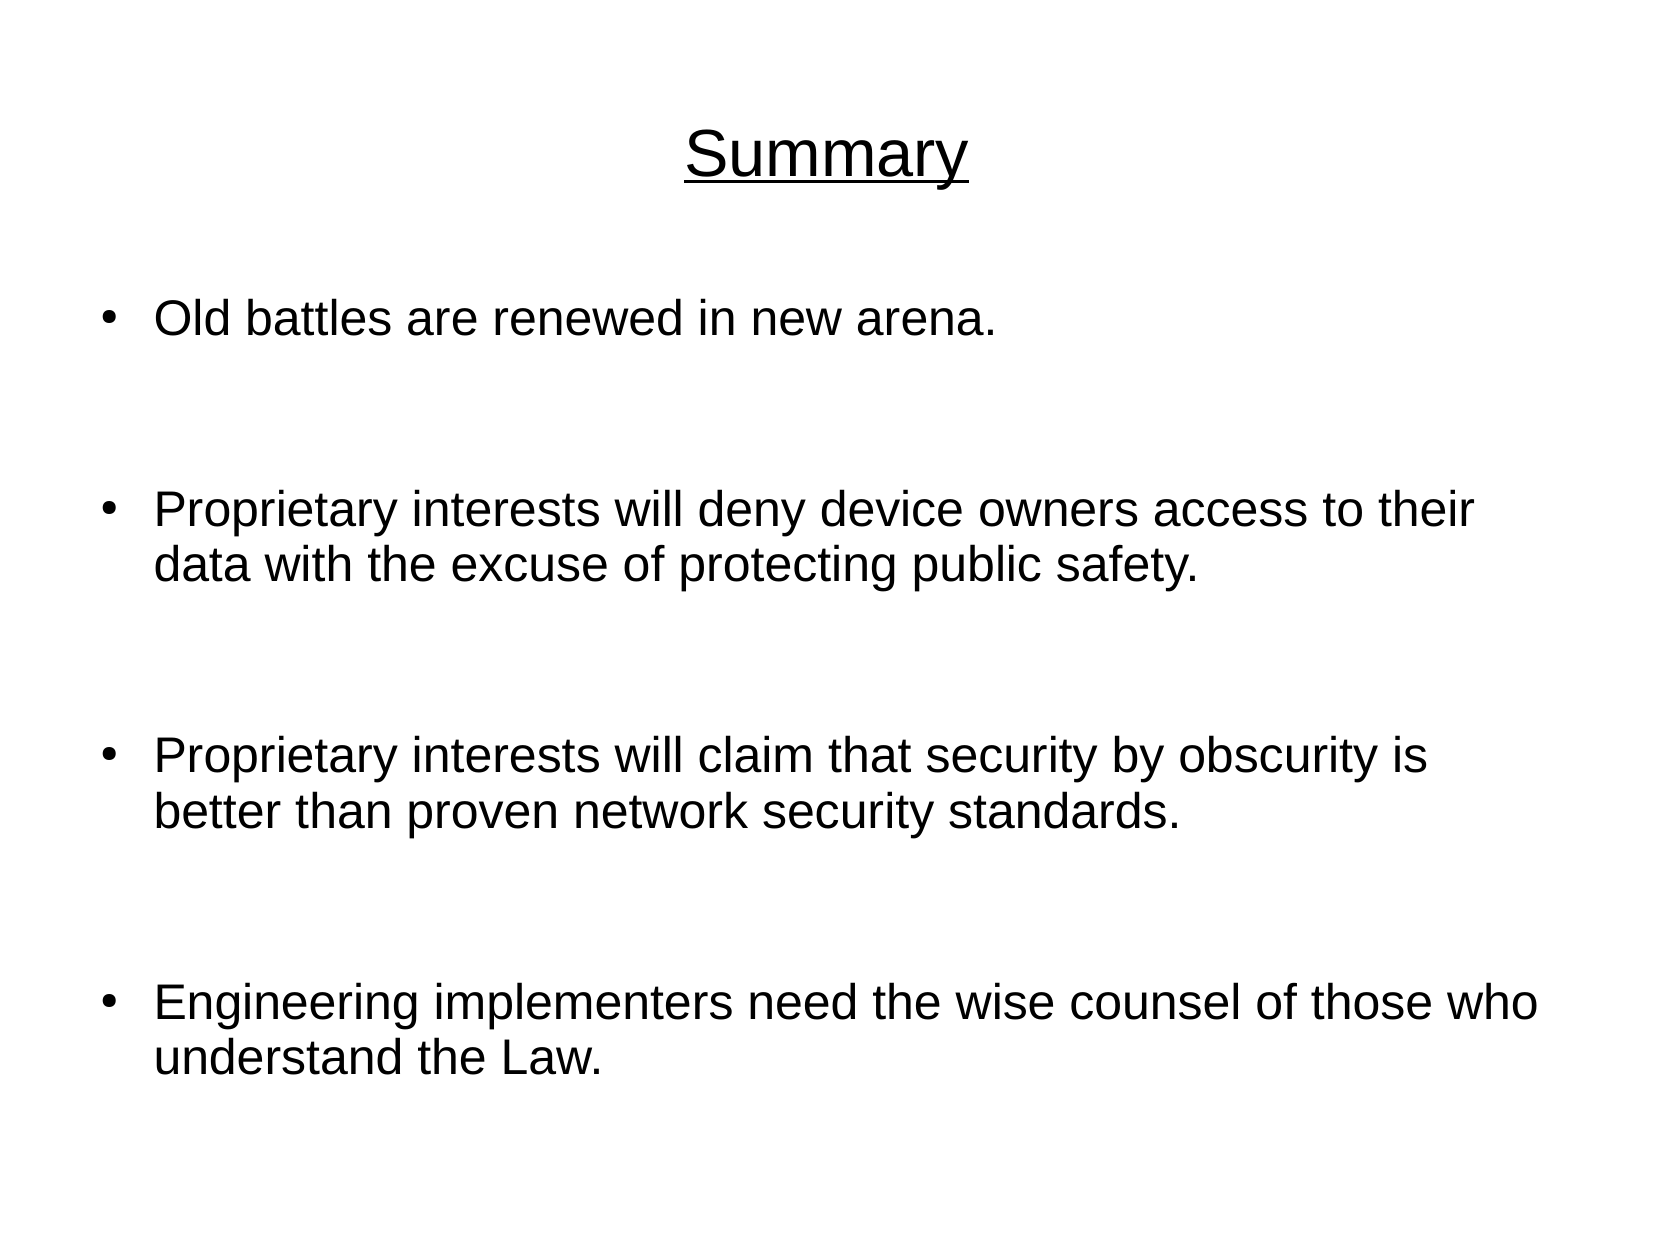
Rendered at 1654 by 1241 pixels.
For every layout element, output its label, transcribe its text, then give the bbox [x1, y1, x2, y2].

title Summary [82, 49, 1571, 257]
list Old battles are renewed in new arena. Proprietary interests will deny device owners access to their data with the excuse of protecting public safety. Proprietary interests will claim that security by obscurity is better than proven network security standards. Engineering implementers need the wise counsel of those who understand the Law. [82, 290, 1571, 1109]
